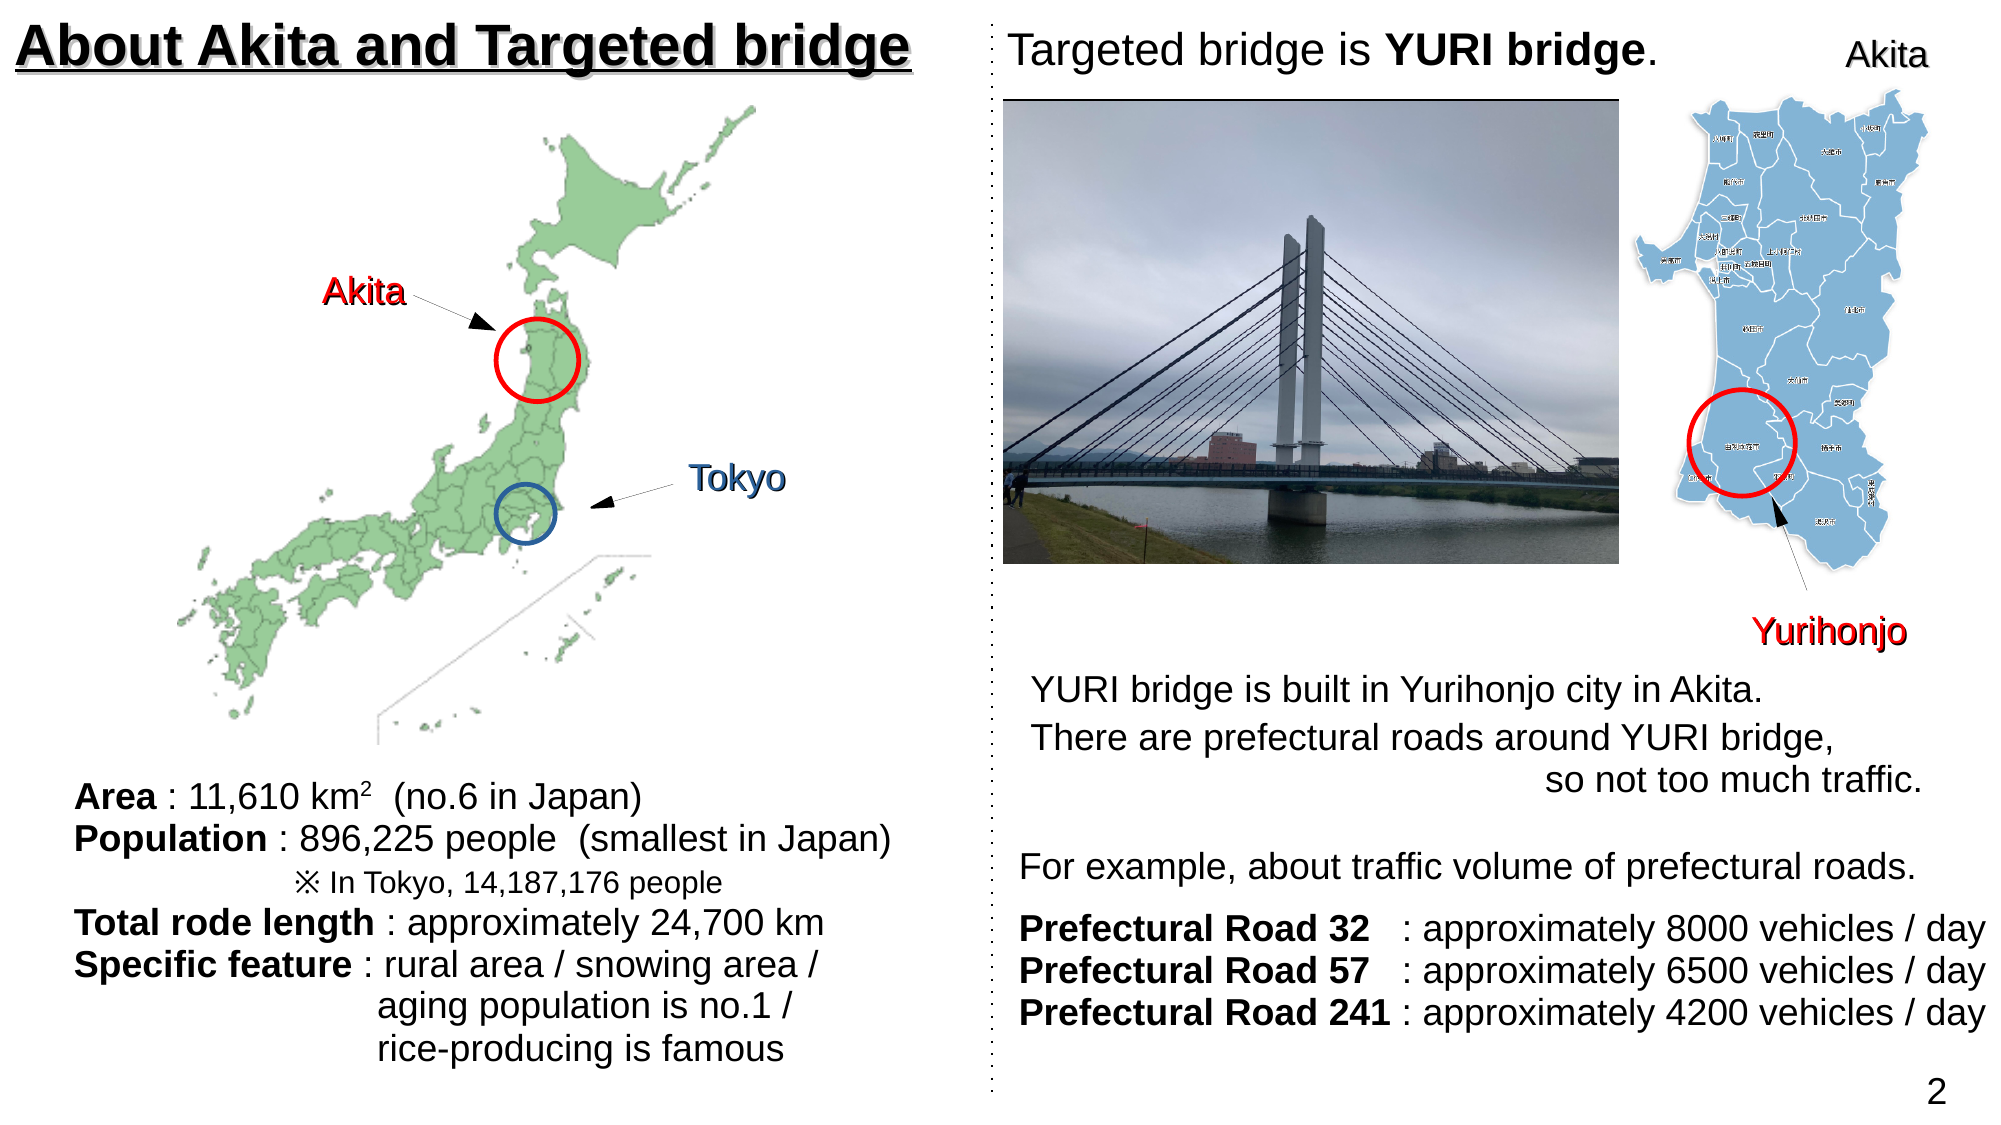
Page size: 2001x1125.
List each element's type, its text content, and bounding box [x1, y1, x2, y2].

picture [1003, 99, 1619, 565]
picture [177, 105, 756, 745]
text_box For example, about traffic volume of prefectural roads. [1003, 838, 1949, 896]
text_box Akita [307, 262, 579, 319]
picture [1629, 82, 1997, 576]
text_box There are prefectural roads around YURI bridge, so not too much traffic. [1015, 708, 1973, 808]
text_box About Akita and Targeted bridge [0, 5, 1040, 95]
text_box Akita [1830, 25, 2000, 83]
text_box Targeted bridge is YURI bridge. [992, 16, 1713, 83]
text_box 2 [1877, 1062, 1997, 1120]
text_box Prefectural Road 32 : approximately 8000 vehicles / day Prefectural Road 57 : approximately 6500 vehicles / day Prefectural Road 241 : approximately 4200 vehicles / day [1003, 900, 2000, 1125]
text_box Yurihonjo [1736, 602, 1961, 660]
text_box Tokyo [673, 448, 839, 508]
text_box Area : 11,610 km2 (no.6 in Japan) Population : 896,225 people (smallest in Japan) ※ In Tokyo, 14,187,176 people Total rode length : approximately 24,700 km Specific feature : rural area / snowing area / aging population is no.1 / rice-producing is famous [59, 767, 945, 1087]
text_box YURI bridge is built in Yurihonjo city in Akita. [1015, 661, 1961, 708]
